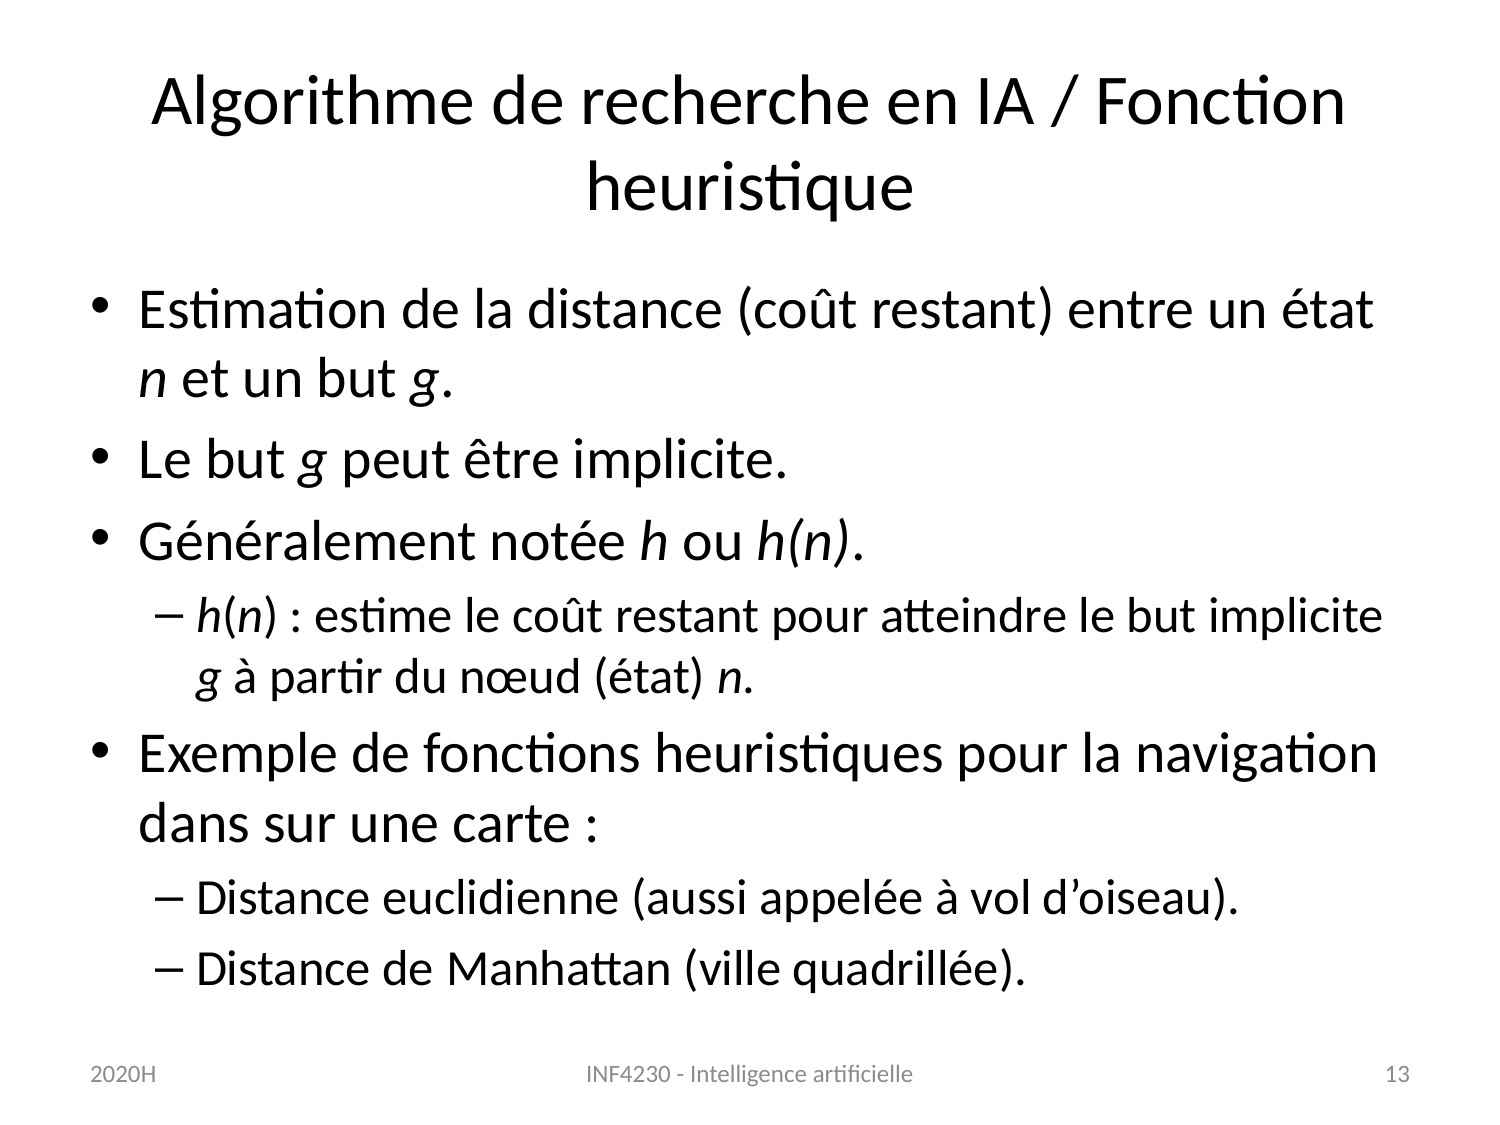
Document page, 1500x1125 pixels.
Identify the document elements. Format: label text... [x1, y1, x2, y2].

slide_number 2020H [75, 1042, 425, 1103]
slide_number <numéro> [1074, 1042, 1425, 1103]
footer INF4230 - Intelligence artificielle [512, 1042, 988, 1103]
title Algorithme de recherche en IA / Fonction heuristique [75, 45, 1425, 233]
list Estimation de la distance (coût restant) entre un état n et un but g. Le but g peut être implicite. Généralement notée h ou h(n). h(n) : estime le coût restant pour atteindre le but implicite g à partir du nœud (état) n. Exemple de fonctions heuristiques pour la navigation dans sur une carte : Distance euclidienne (aussi appelée à vol d’oiseau). Distance de Manhattan (ville quadrillée). [75, 262, 1425, 1005]
